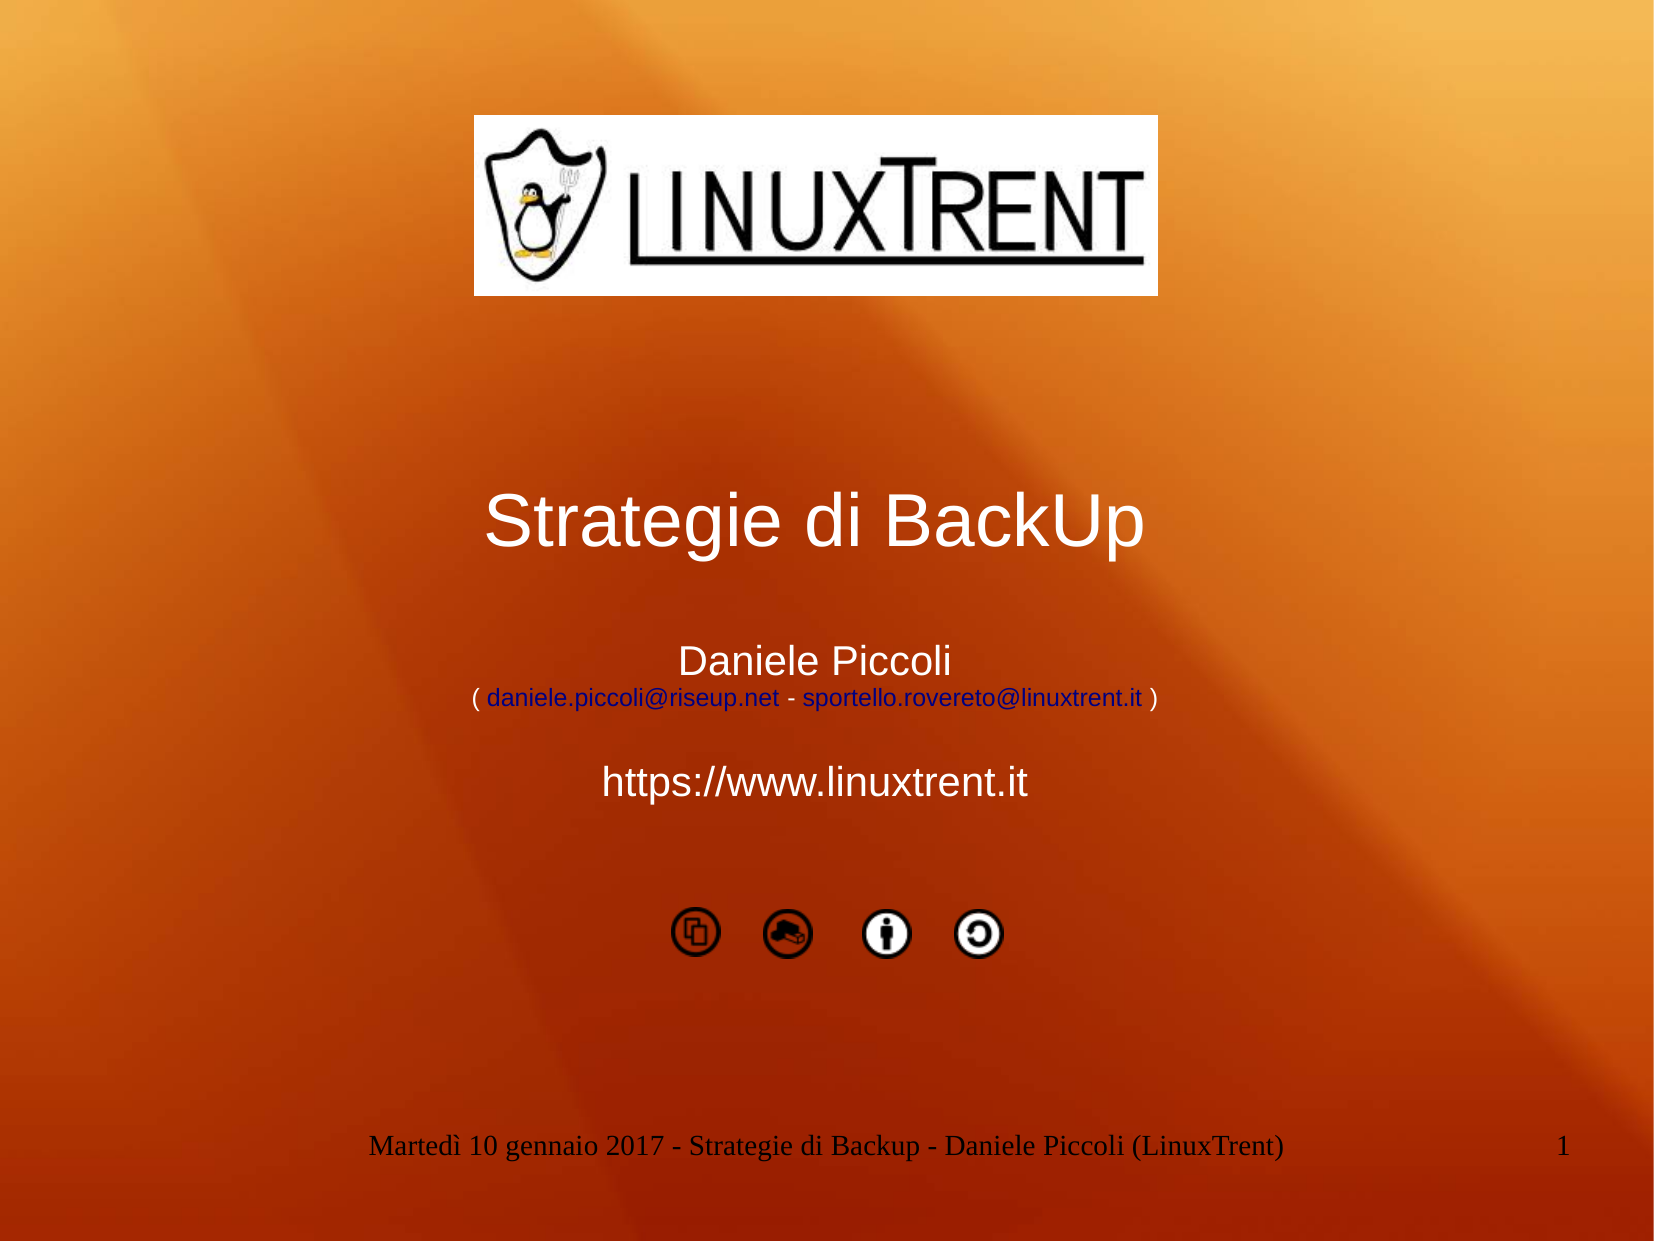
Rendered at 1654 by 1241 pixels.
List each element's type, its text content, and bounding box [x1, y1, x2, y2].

subtitle Strategie di BackUp Daniele Piccoli ( daniele.piccoli@riseup.net - sportello.rovereto@linuxtrent.it ) https://www.linuxtrent.it [70, 283, 1560, 1075]
picture [0, 0, 1654, 1241]
